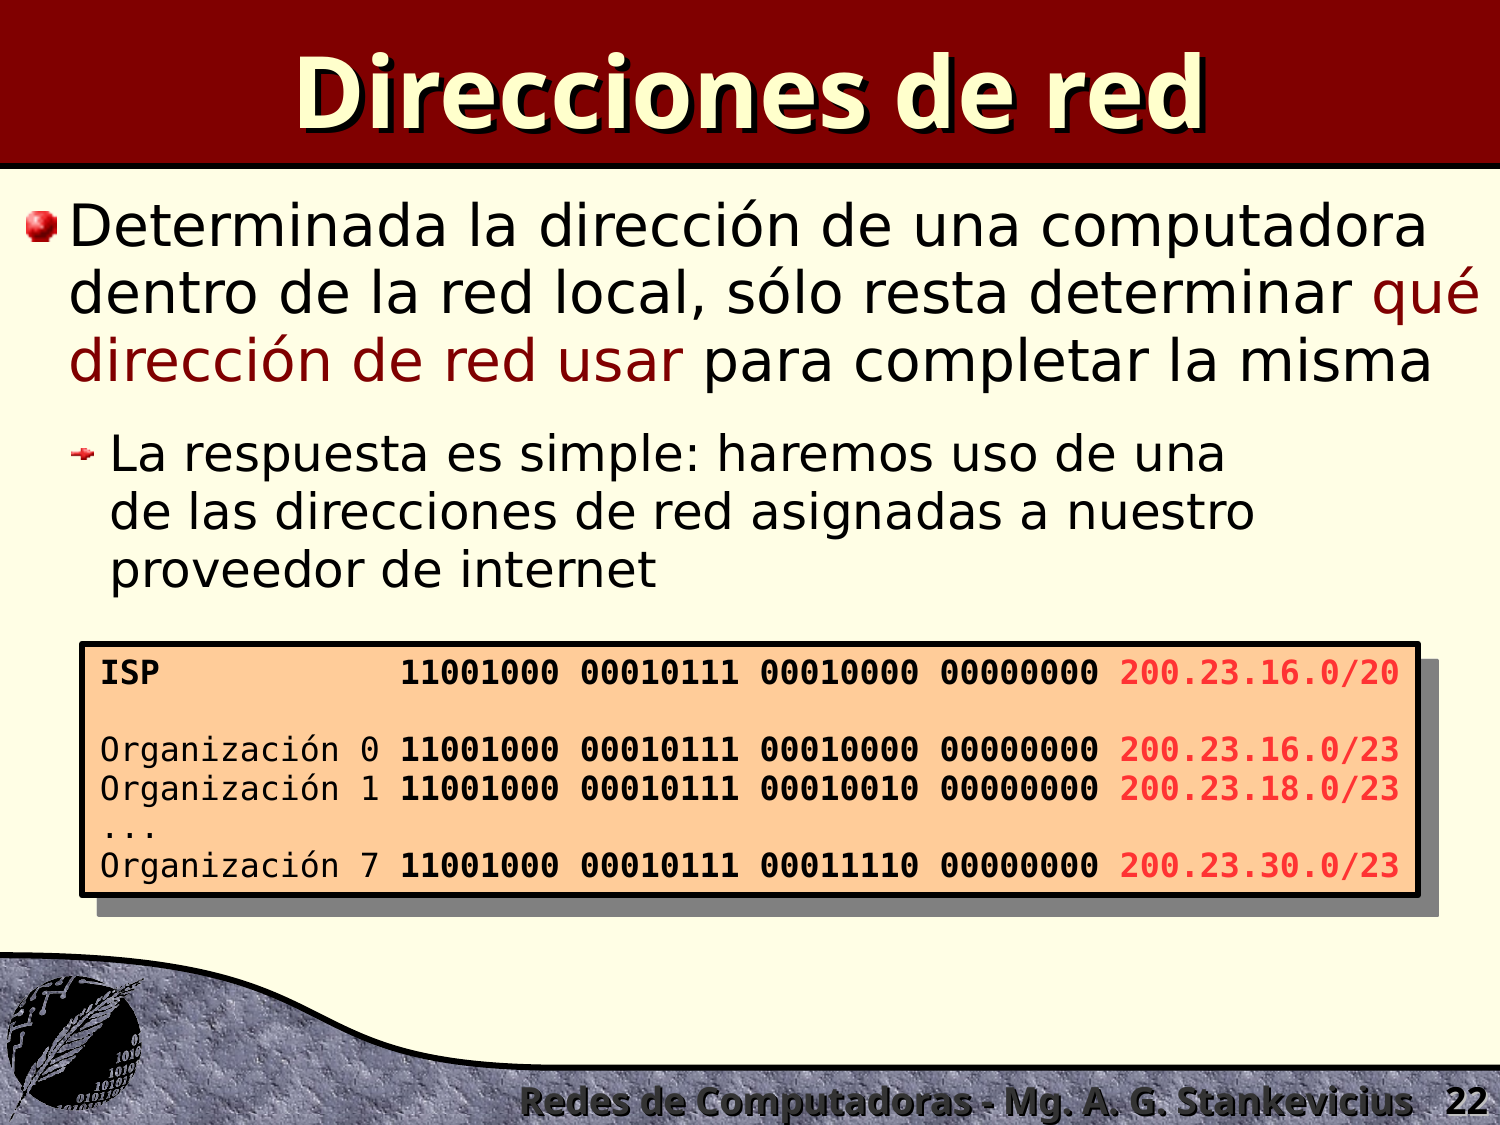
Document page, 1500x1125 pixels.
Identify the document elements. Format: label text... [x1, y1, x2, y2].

picture [790, 1100, 795, 1110]
list Determinada la dirección de una computadora dentro de la red local, sólo resta determinar qué dirección de red usar para completar la misma La respuesta es simple: haremos uso de una de las direcciones de red asignadas a nuestro proveedor de internet [11, 192, 1486, 921]
title Direcciones de red [15, 5, 1485, 160]
text_box ISP 11001000 00010111 00010000 00000000 200.23.16.0/20 Organización 0 11001000 00010111 00010000 00000000 200.23.16.0/23 Organización 1 11001000 00010111 00010010 00000000 200.23.18.0/23 ... Organización 7 11001000 00010111 00011110 00000000 200.23.30.0/23 [82, 643, 1418, 896]
picture [1047, 1100, 1054, 1110]
picture [0, 959, 1500, 1125]
